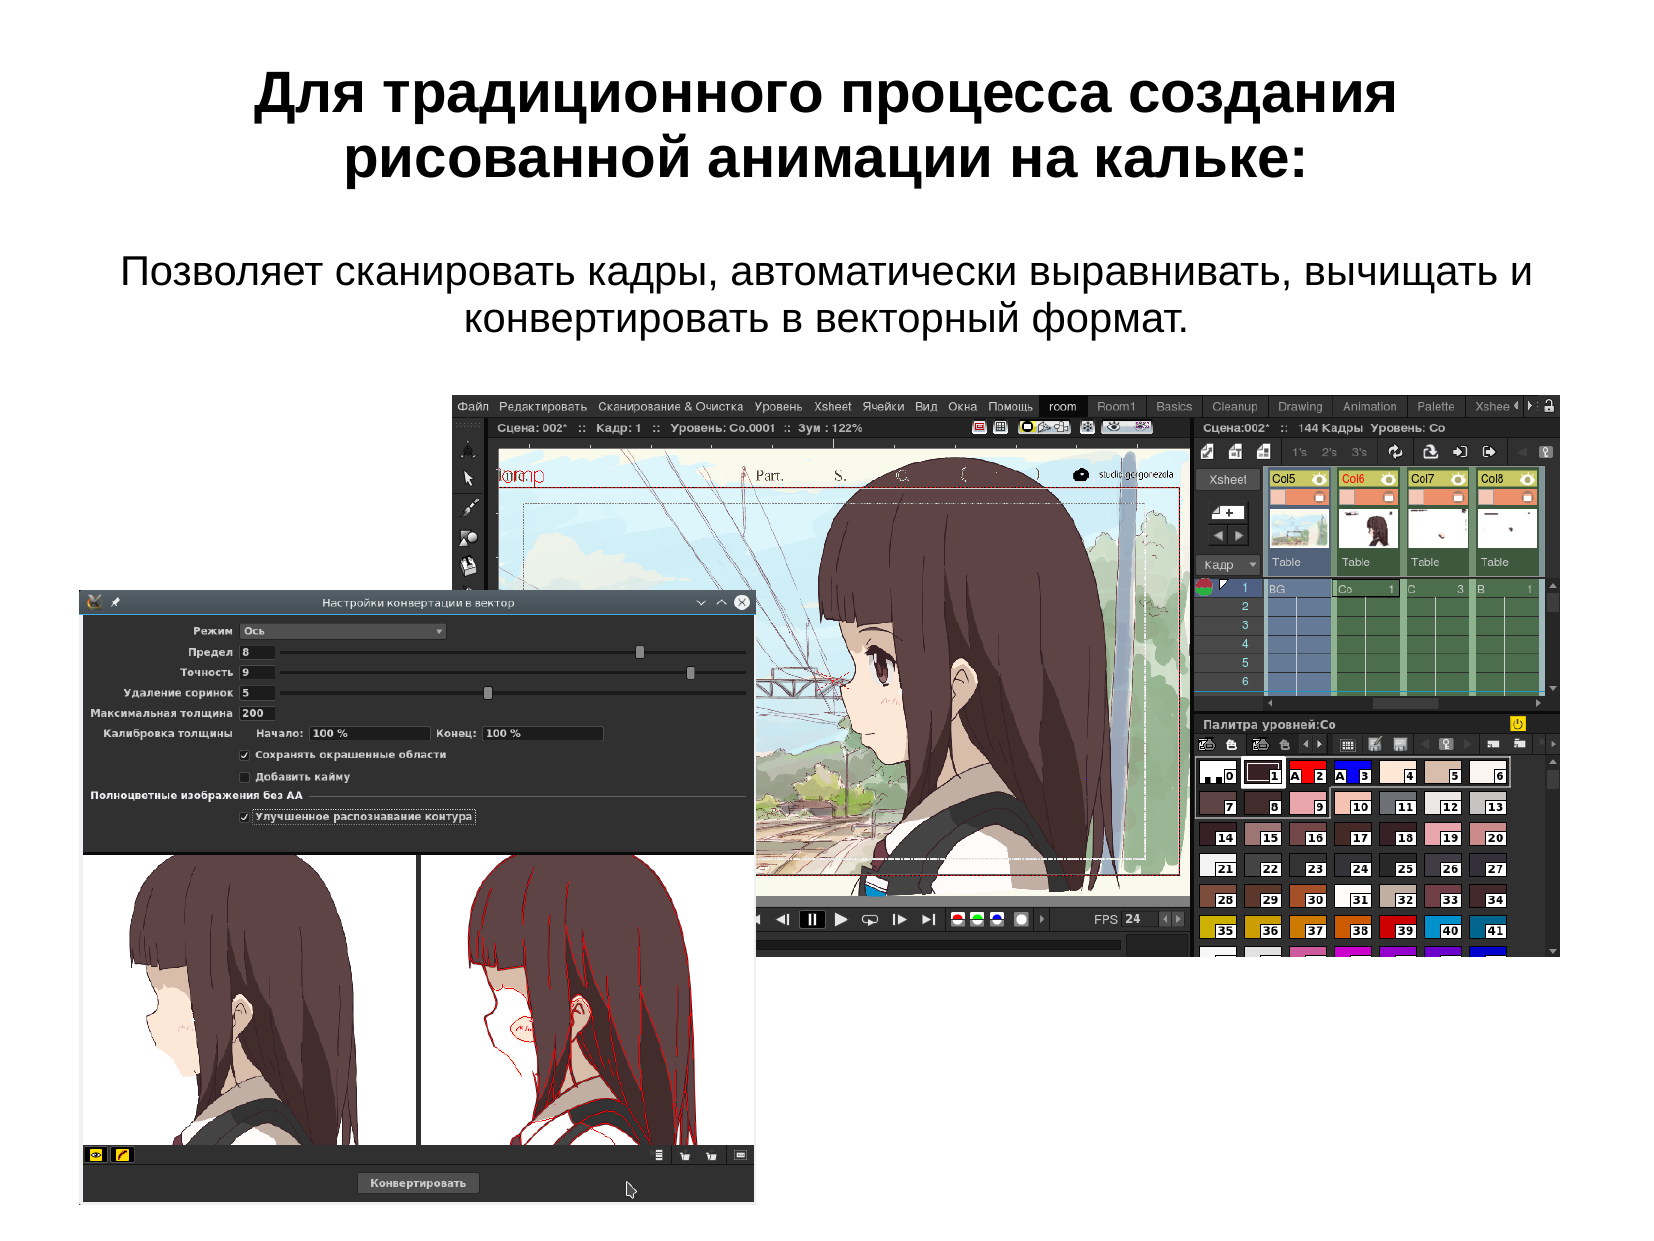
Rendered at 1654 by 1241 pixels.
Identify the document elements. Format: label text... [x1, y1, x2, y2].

list Позволяет сканировать кадры, автоматически выравнивать, вычищать и конвертировать в векторный формат. [82, 248, 1571, 367]
picture [79, 395, 1560, 1205]
title Для традиционного процесса создания рисованной анимации на кальке: [82, 49, 1571, 201]
